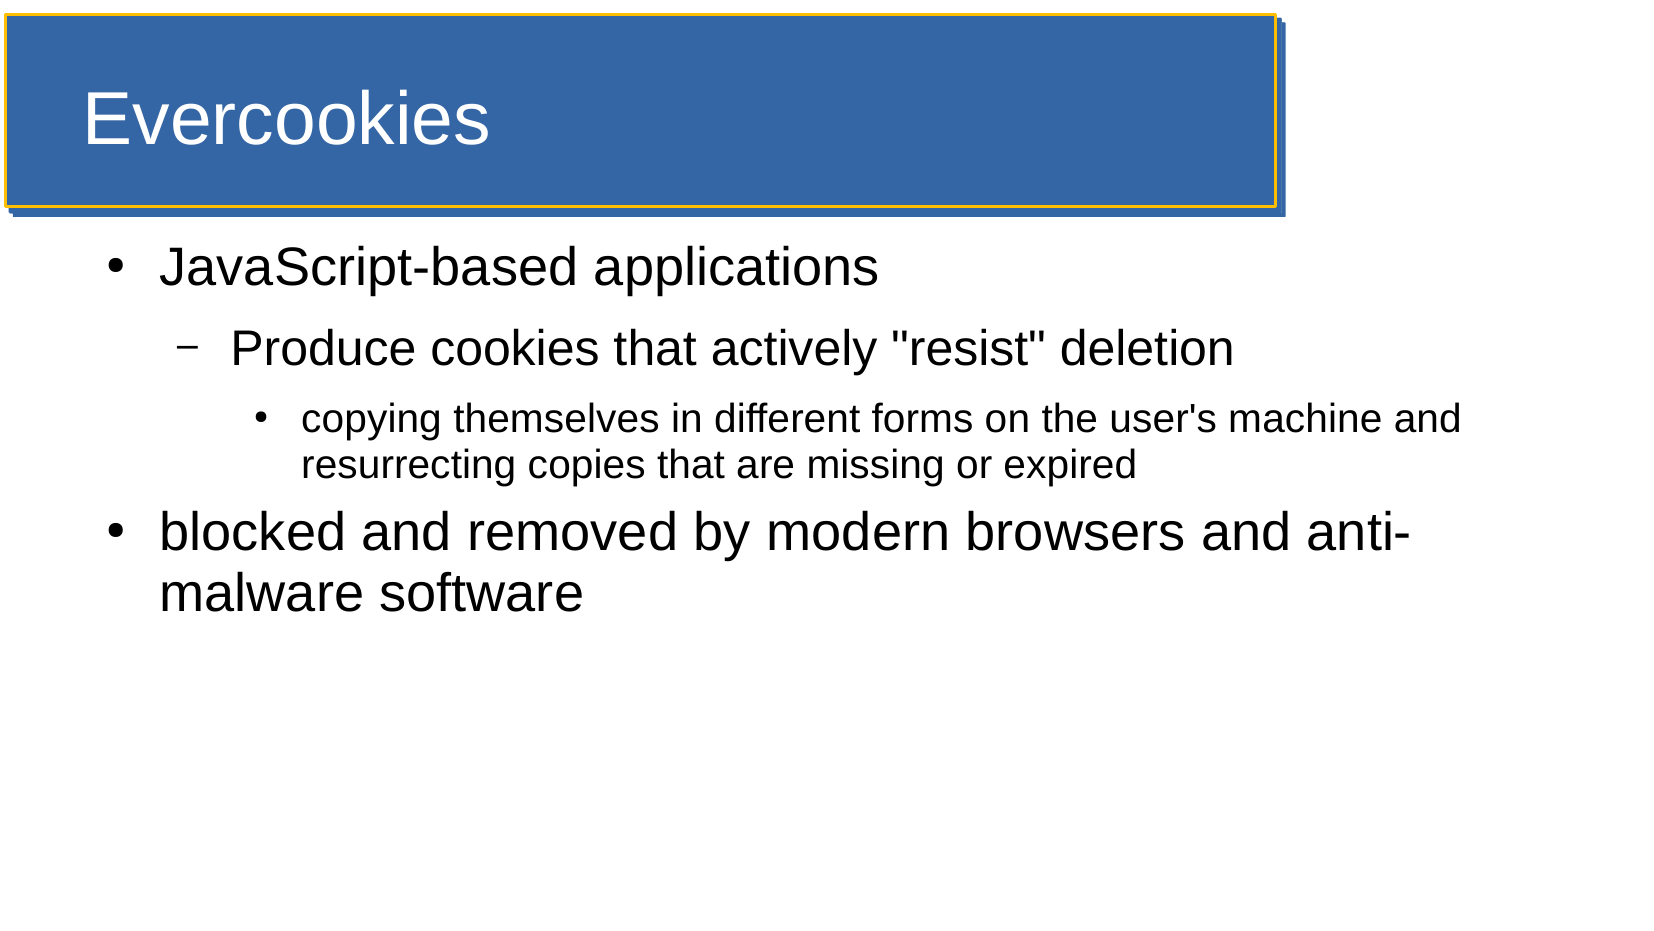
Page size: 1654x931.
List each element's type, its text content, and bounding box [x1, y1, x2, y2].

list JavaScript-based applications Produce cookies that actively "resist" deletion copying themselves in different forms on the user's machine and resurrecting copies that are missing or expired blocked and removed by modern browsers and anti-malware software [88, 236, 1565, 798]
title Evercookies [82, 44, 1235, 192]
